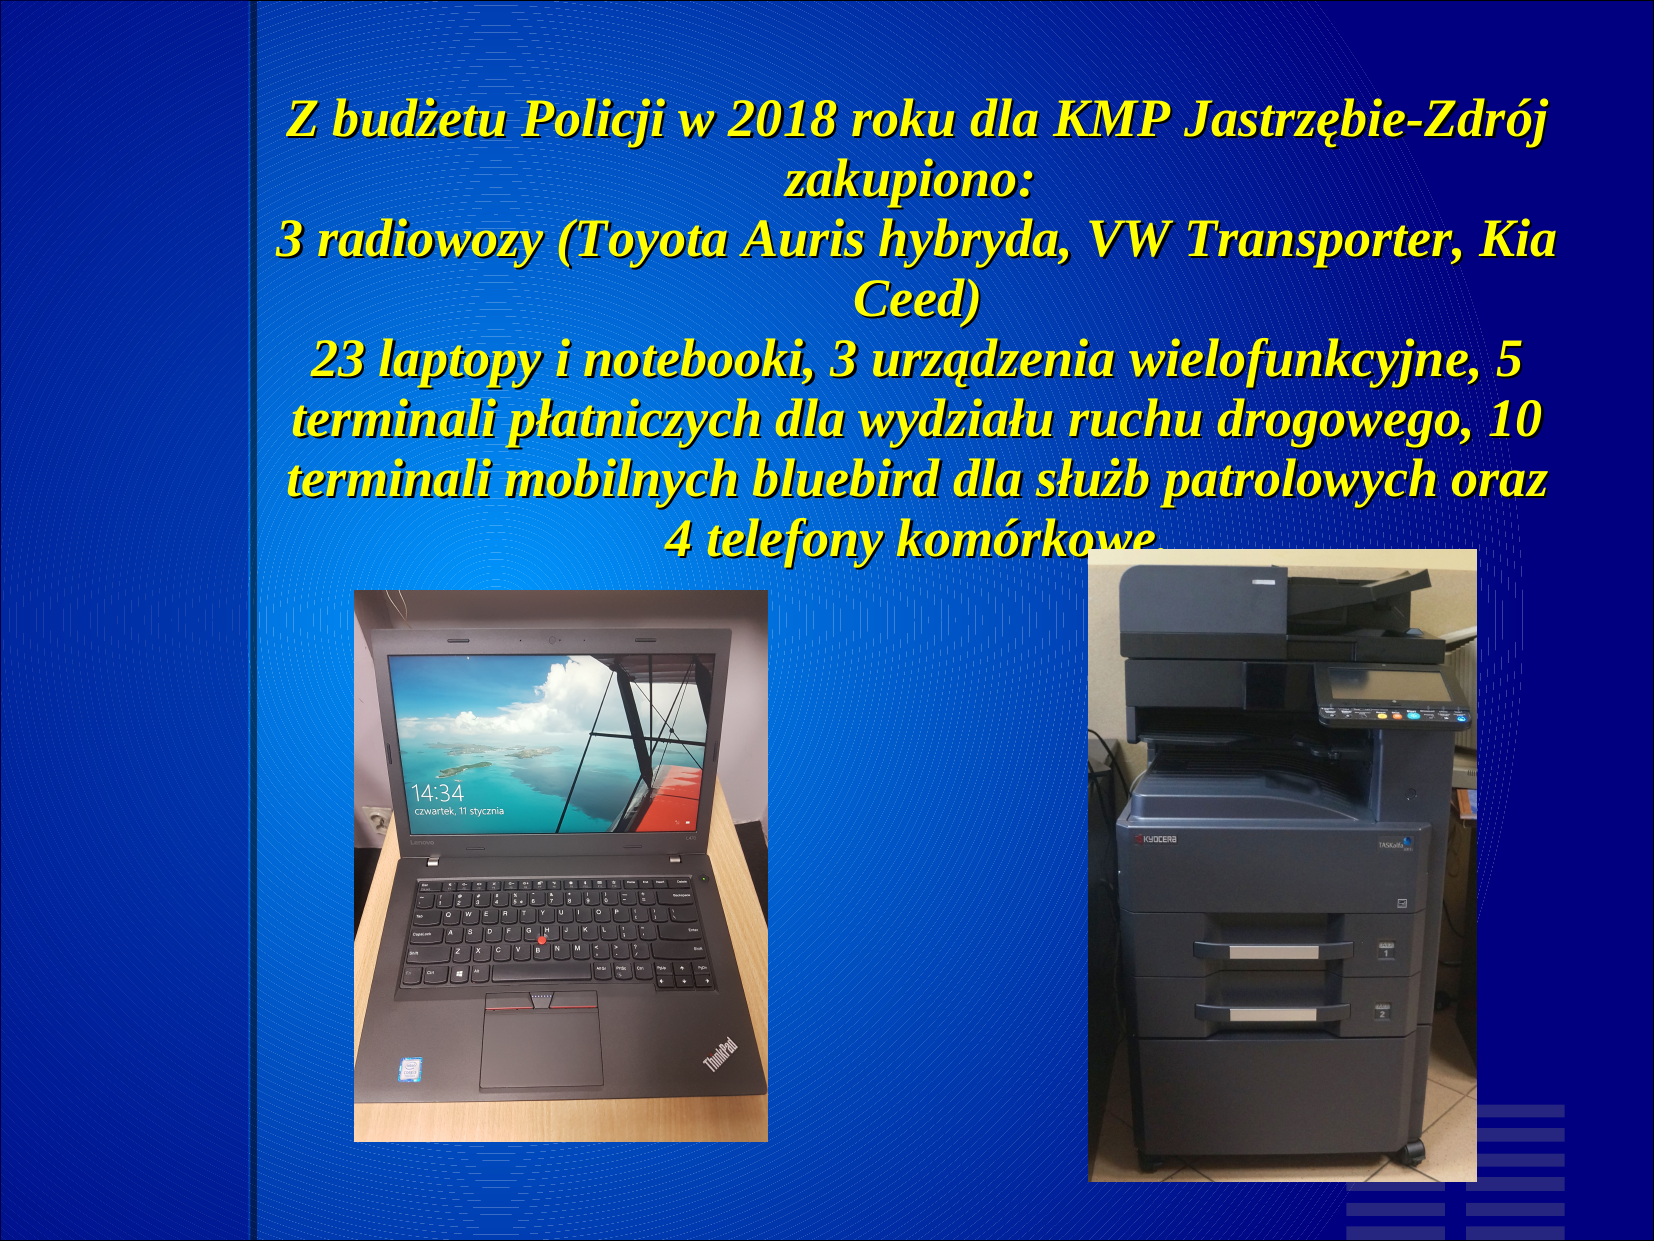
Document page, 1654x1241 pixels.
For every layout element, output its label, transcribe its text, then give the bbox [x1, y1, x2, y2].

picture [354, 590, 768, 1142]
title Z budżetu Policji w 2018 roku dla KMP Jastrzębie-Zdrój zakupiono: 3 radiowozy (Toyota Auris hybryda, VW Transporter, Kia Ceed) 23 laptopy i notebooki, 3 urządzenia wielofunkcyjne, 5 terminali płatniczych dla wydziału ruchu drogowego, 10 terminali mobilnych bluebird dla służb patrolowych oraz 4 telefony komórkowe. [270, 88, 1565, 749]
picture [1088, 549, 1477, 1182]
